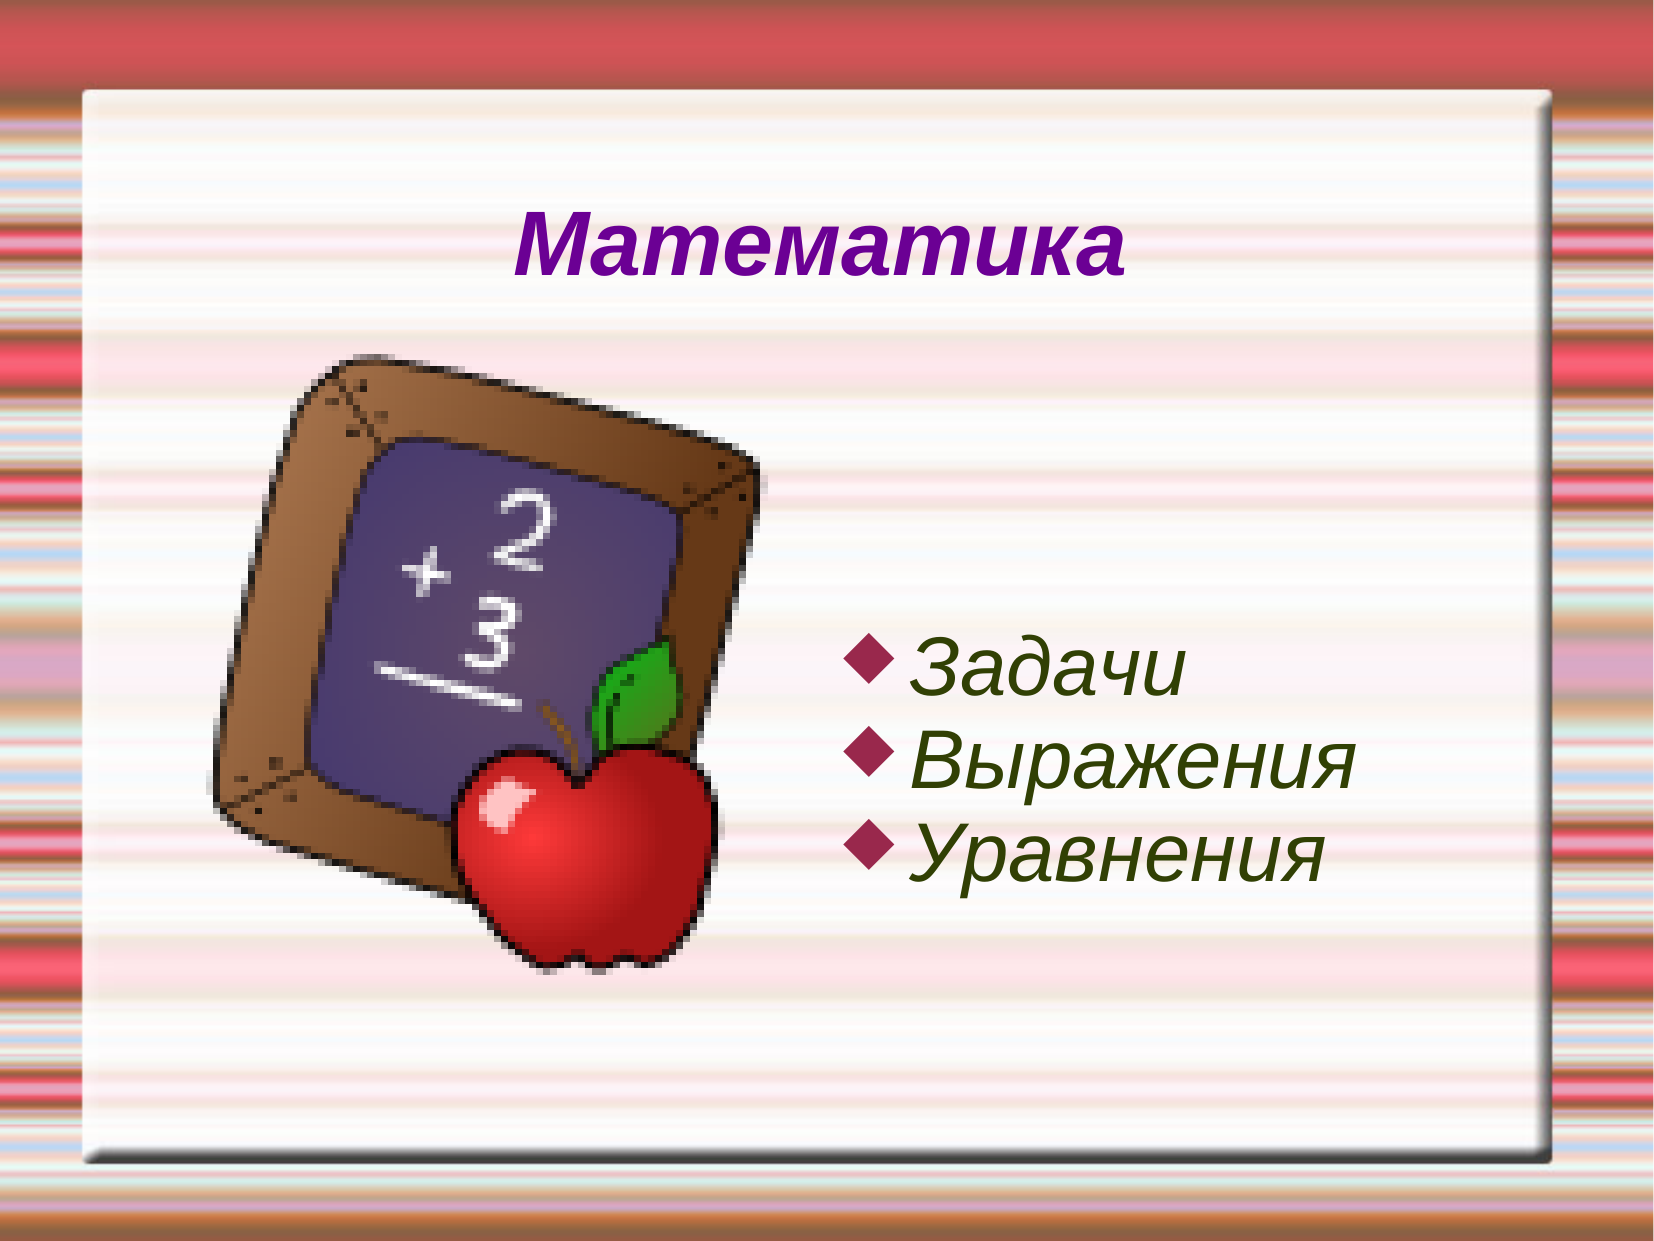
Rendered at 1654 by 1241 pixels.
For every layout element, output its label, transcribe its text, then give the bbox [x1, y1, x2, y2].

list Задачи Выражения Уравнения [826, 620, 1553, 1034]
picture [0, 0, 1654, 1241]
title Математика [76, 118, 1565, 370]
